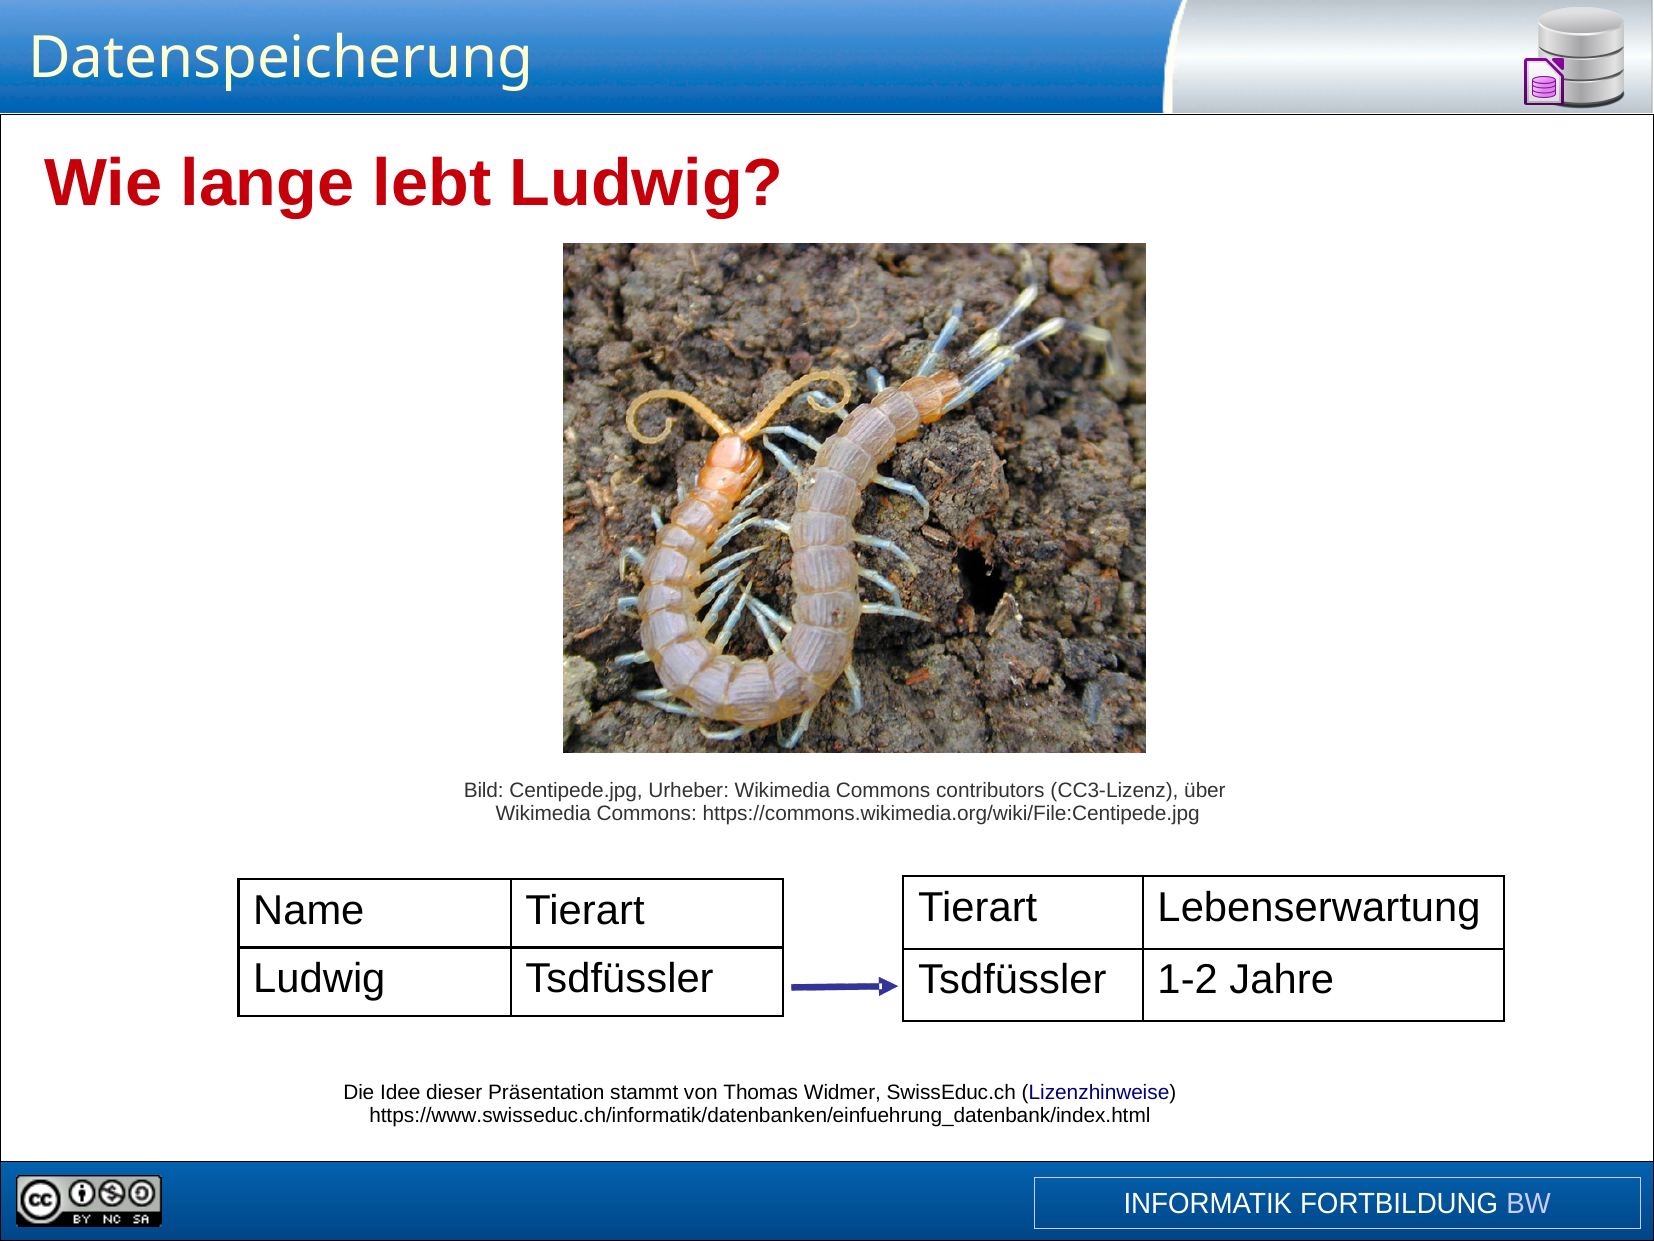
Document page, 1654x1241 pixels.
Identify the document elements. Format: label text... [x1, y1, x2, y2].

table_header Tierart [512, 880, 782, 946]
table_cell Tsdfüssler [512, 949, 782, 1015]
table_header Name [240, 880, 510, 946]
text_box Die Idee dieser Präsentation stammt von Thomas Widmer, SwissEduc.ch (Lizenzhinweise) https://www.swisseduc.ch/informatik/datenbanken/einfuehrung_datenbank/index.html [38, 1080, 1481, 1130]
picture [16, 1175, 162, 1227]
table_cell 1-2 Jahre [1144, 950, 1503, 1020]
picture [563, 306, 1146, 753]
text_box Bild: Centipede.jpg, Urheber: Wikimedia Commons contributors (CC3-Lizenz), über Wikimedia Commons: https://commons.wikimedia.org/wiki/File:Centipede.jpg [435, 771, 1261, 856]
table_header Lebenserwartung [1144, 877, 1503, 948]
table_header Tierart [904, 877, 1142, 948]
picture [788, 973, 902, 1001]
title Datenspeicherung [28, 11, 1015, 98]
picture [0, 0, 1654, 113]
list Wie lange lebt Ludwig? [32, 145, 1472, 306]
table_cell Ludwig [240, 949, 510, 1015]
table_cell Tsdfüssler [904, 950, 1142, 1020]
